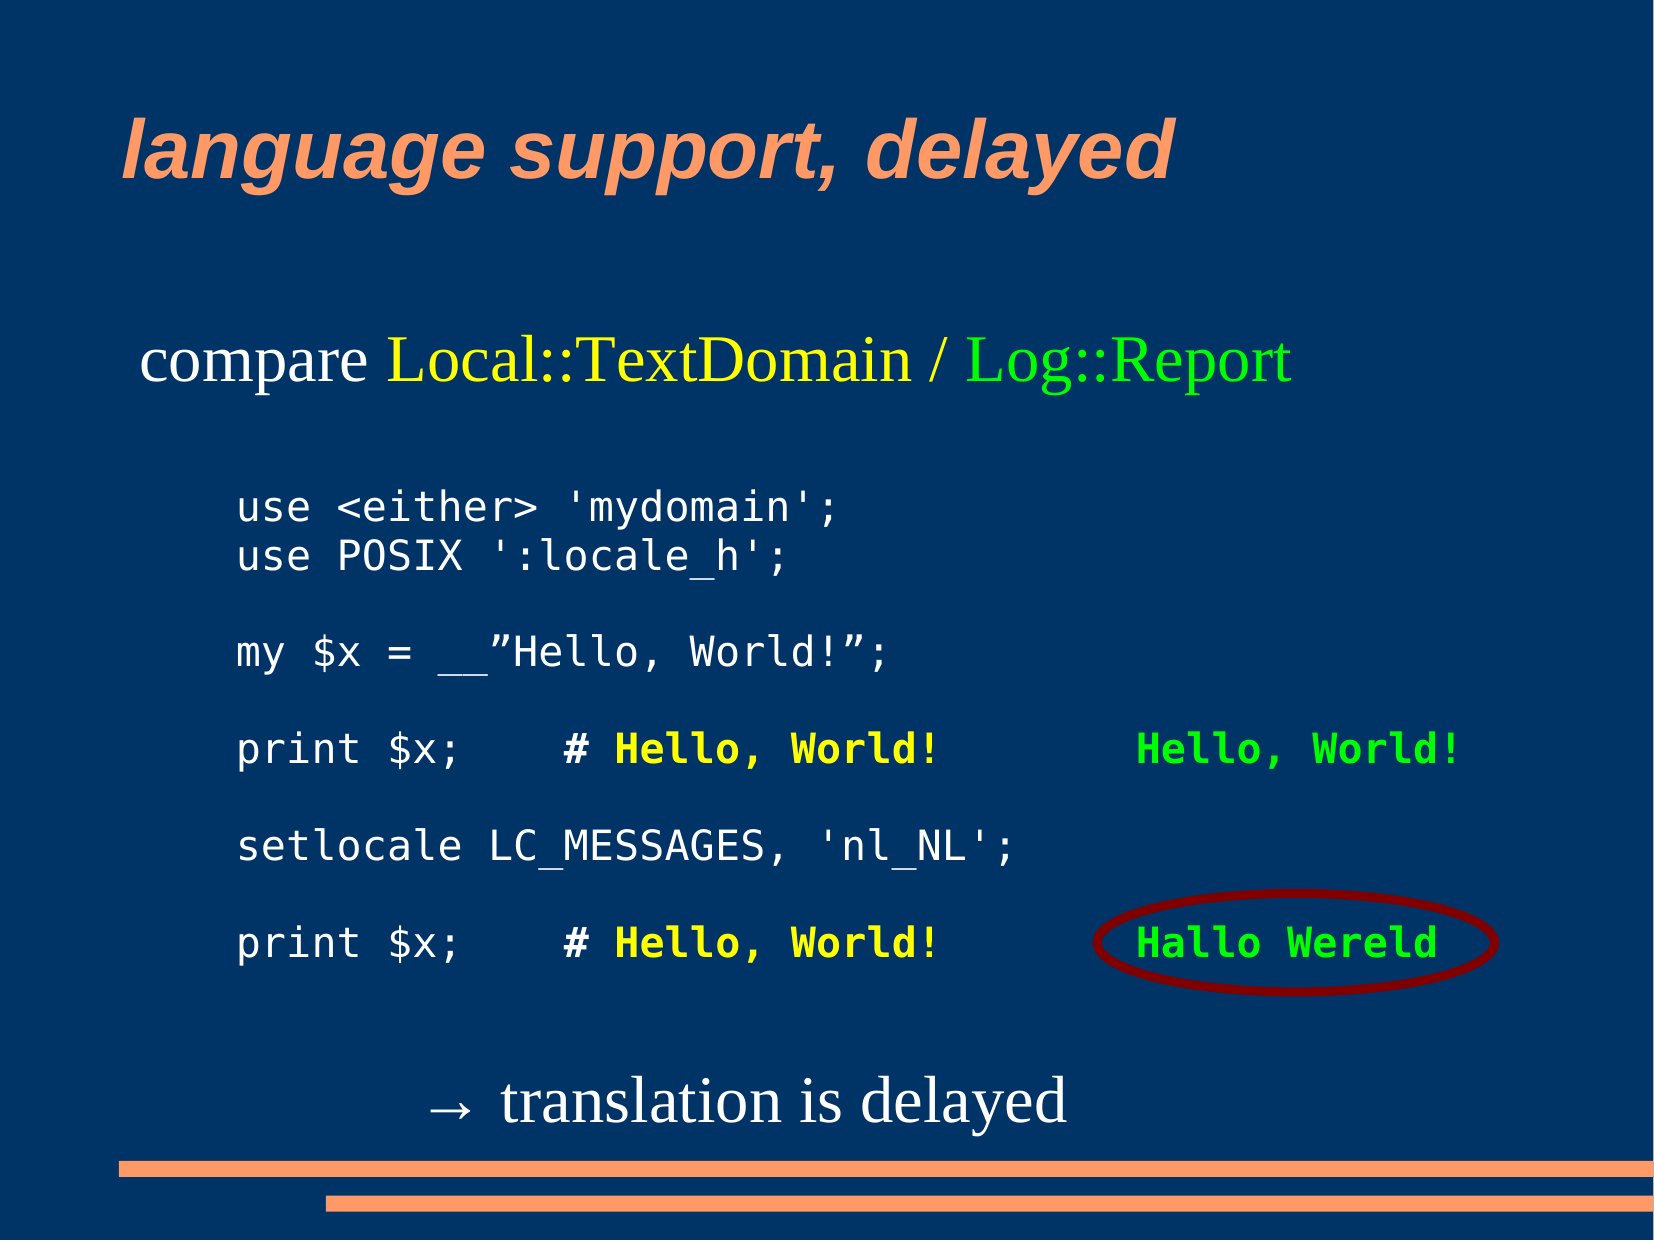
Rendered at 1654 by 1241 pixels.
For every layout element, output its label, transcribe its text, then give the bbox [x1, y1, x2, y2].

text_box use <either> 'mydomain'; use POSIX ':locale_h'; my $x = __”Hello, World!”; print $x; # Hello, World! Hello, World! setlocale LC_MESSAGES, 'nl_NL'; print $x; # Hello, World! Hallo Wereld [1102, 898, 1479, 976]
title language support, delayed [121, 46, 1534, 254]
list compare Local::TextDomain / Log::Report → translation is delayed [121, 322, 1561, 1145]
text_box use <either> 'mydomain'; use POSIX ':locale_h'; my $x = __”Hello, World!”; print $x; # Hello, World! Hello, World! setlocale LC_MESSAGES, 'nl_NL'; print $x; # Hello, World! Hallo Wereld [220, 475, 1479, 976]
